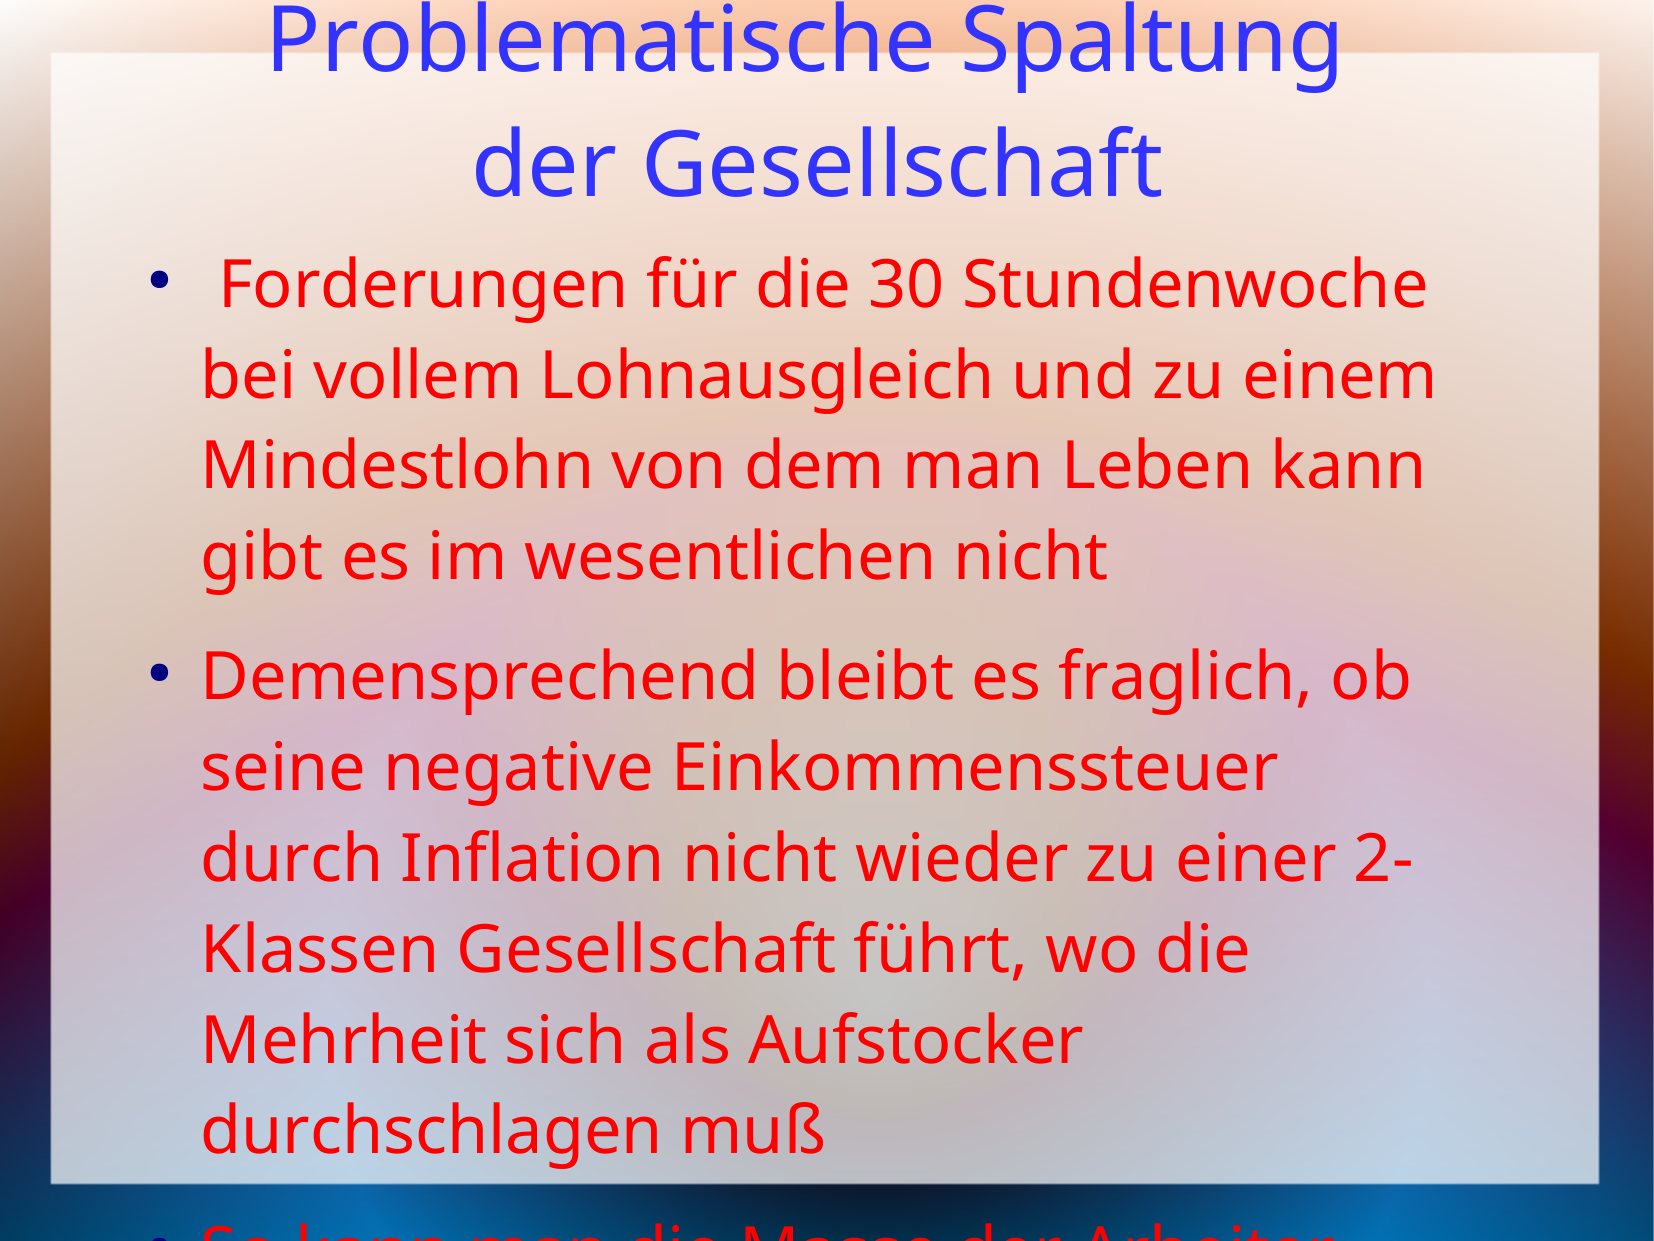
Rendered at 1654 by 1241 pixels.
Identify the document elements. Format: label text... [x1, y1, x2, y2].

picture [0, 0, 1654, 1241]
list Forderungen für die 30 Stundenwoche bei vollem Lohnausgleich und zu einem Mindestlohn von dem man Leben kann gibt es im wesentlichen nicht Demensprechend bleibt es fraglich, ob seine negative Einkommenssteuer durch Inflation nicht wieder zu einer 2-Klassen Gesellschaft führt, wo die Mehrheit sich als Aufstocker durchschlagen muß So kann man die Masse der Arbeiter sicherlich nicht auf seine Seite bringen! [129, 236, 1477, 1241]
title Problematische Spaltung der Gesellschaft [111, 0, 1524, 209]
